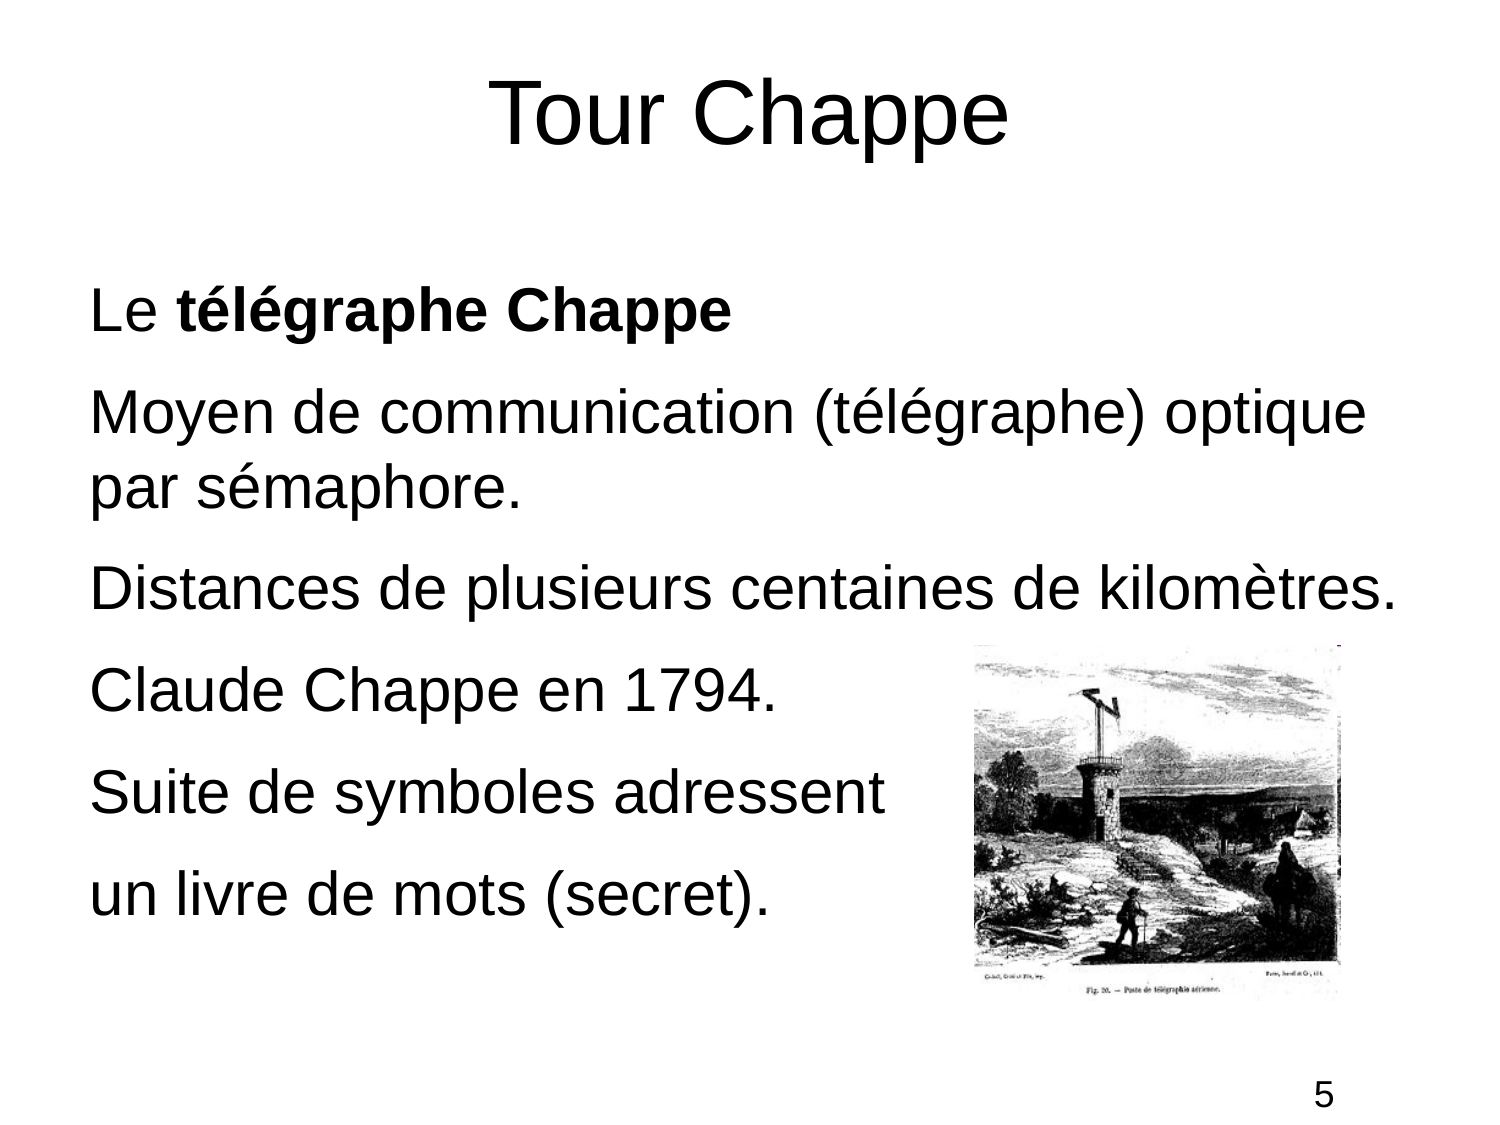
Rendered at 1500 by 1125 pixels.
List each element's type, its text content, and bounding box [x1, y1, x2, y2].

title Tour Chappe [75, 45, 1425, 233]
picture [974, 645, 1341, 1001]
list Le télégraphe Chappe Moyen de communication (télégraphe) optique par sémaphore. Distances de plusieurs centaines de kilomètres. Claude Chappe en 1794. Suite de symboles adressent un livre de mots (secret). [75, 262, 1425, 1005]
